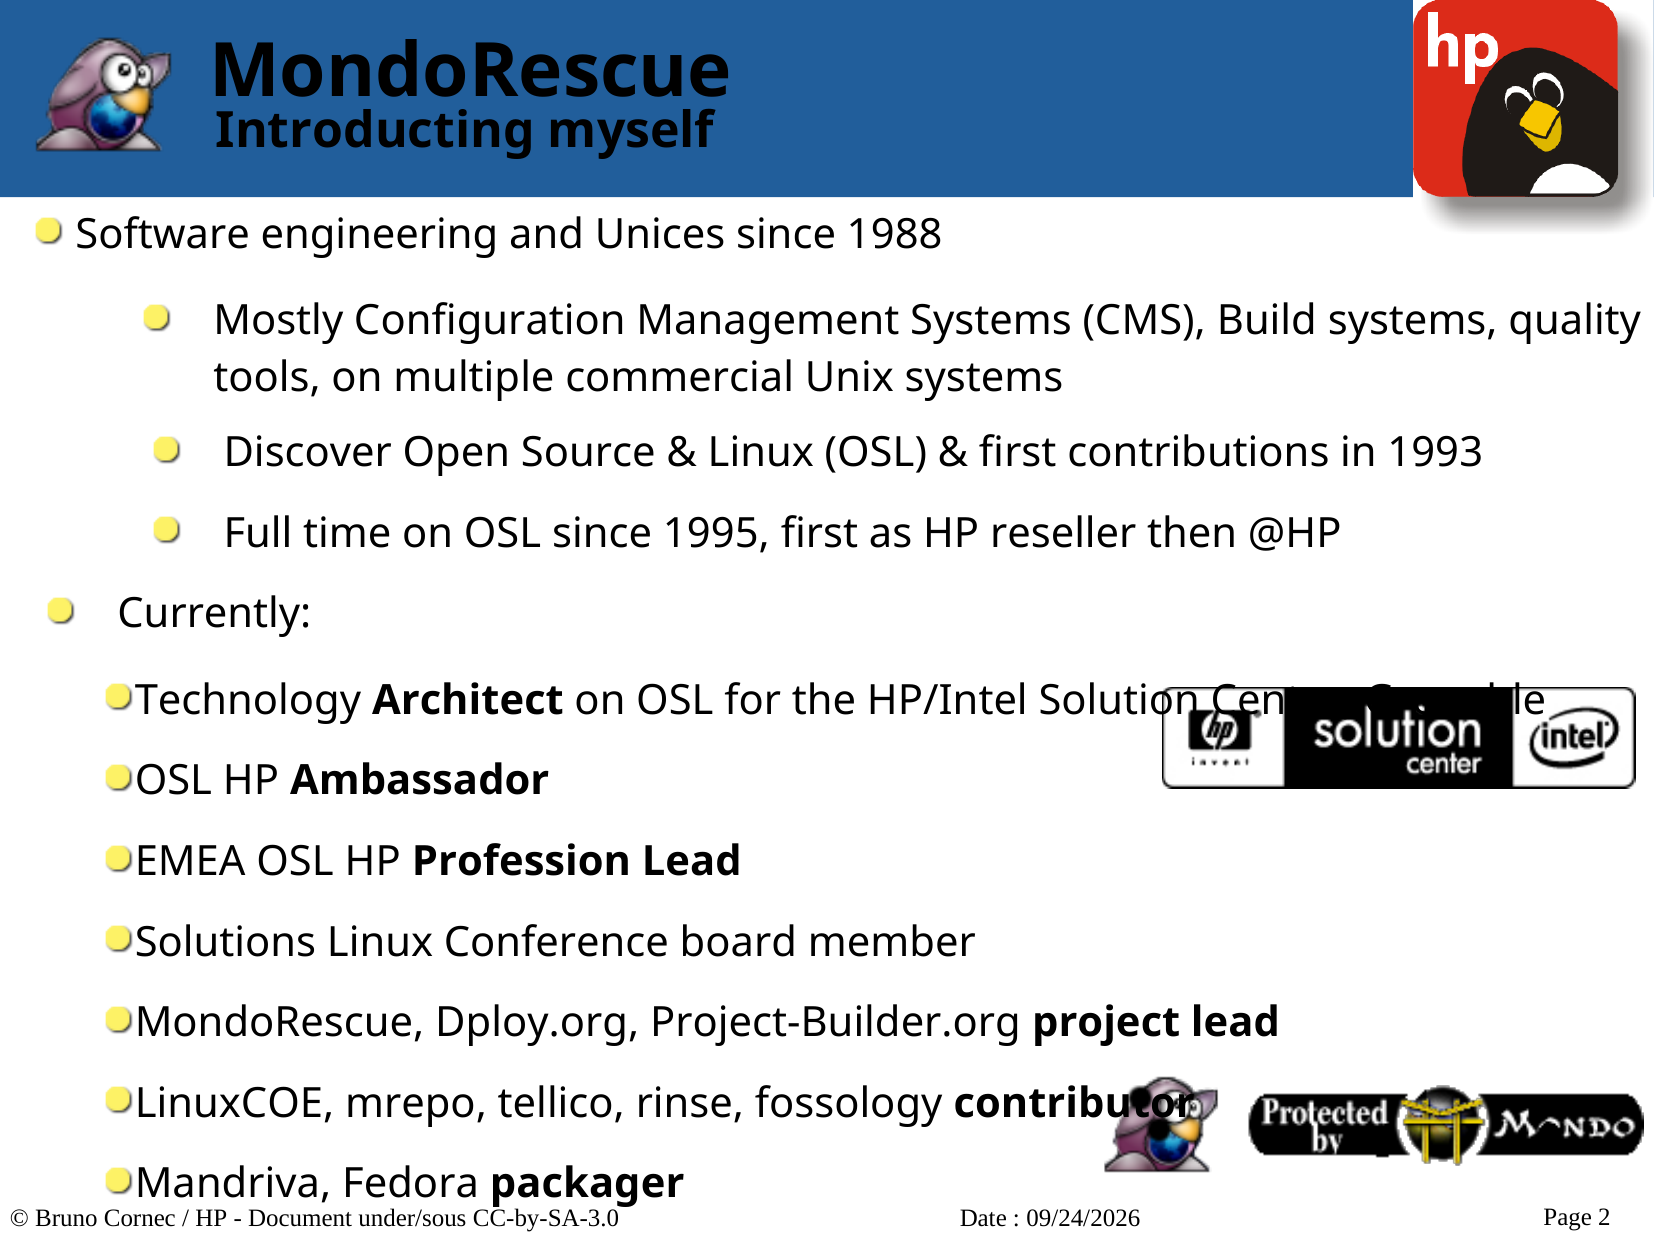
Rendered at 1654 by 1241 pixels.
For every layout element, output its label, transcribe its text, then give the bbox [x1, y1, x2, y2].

picture [1413, 0, 1654, 203]
list Software engineering and Unices since 1988 Mostly Configuration Management Systems (CMS), Build systems, quality tools, on multiple commercial Unix systems Discover Open Source & Linux (OSL) & first contributions in 1993 Full time on OSL since 1995, first as HP reseller then @HP Currently: Technology Architect on OSL for the HP/Intel Solution Center, Grenoble OSL HP Ambassador EMEA OSL HP Profession Lead Solutions Linux Conference board member MondoRescue, Dploy.org, Project-Builder.org project lead LinuxCOE, mrepo, tellico, rinse, fossology contributor Mandriva, Fedora packager [34, 203, 1654, 1155]
title Introducting myself [215, 26, 1217, 203]
picture [0, 0, 211, 199]
picture [1074, 1155, 1644, 1208]
picture [104, 1166, 135, 1197]
